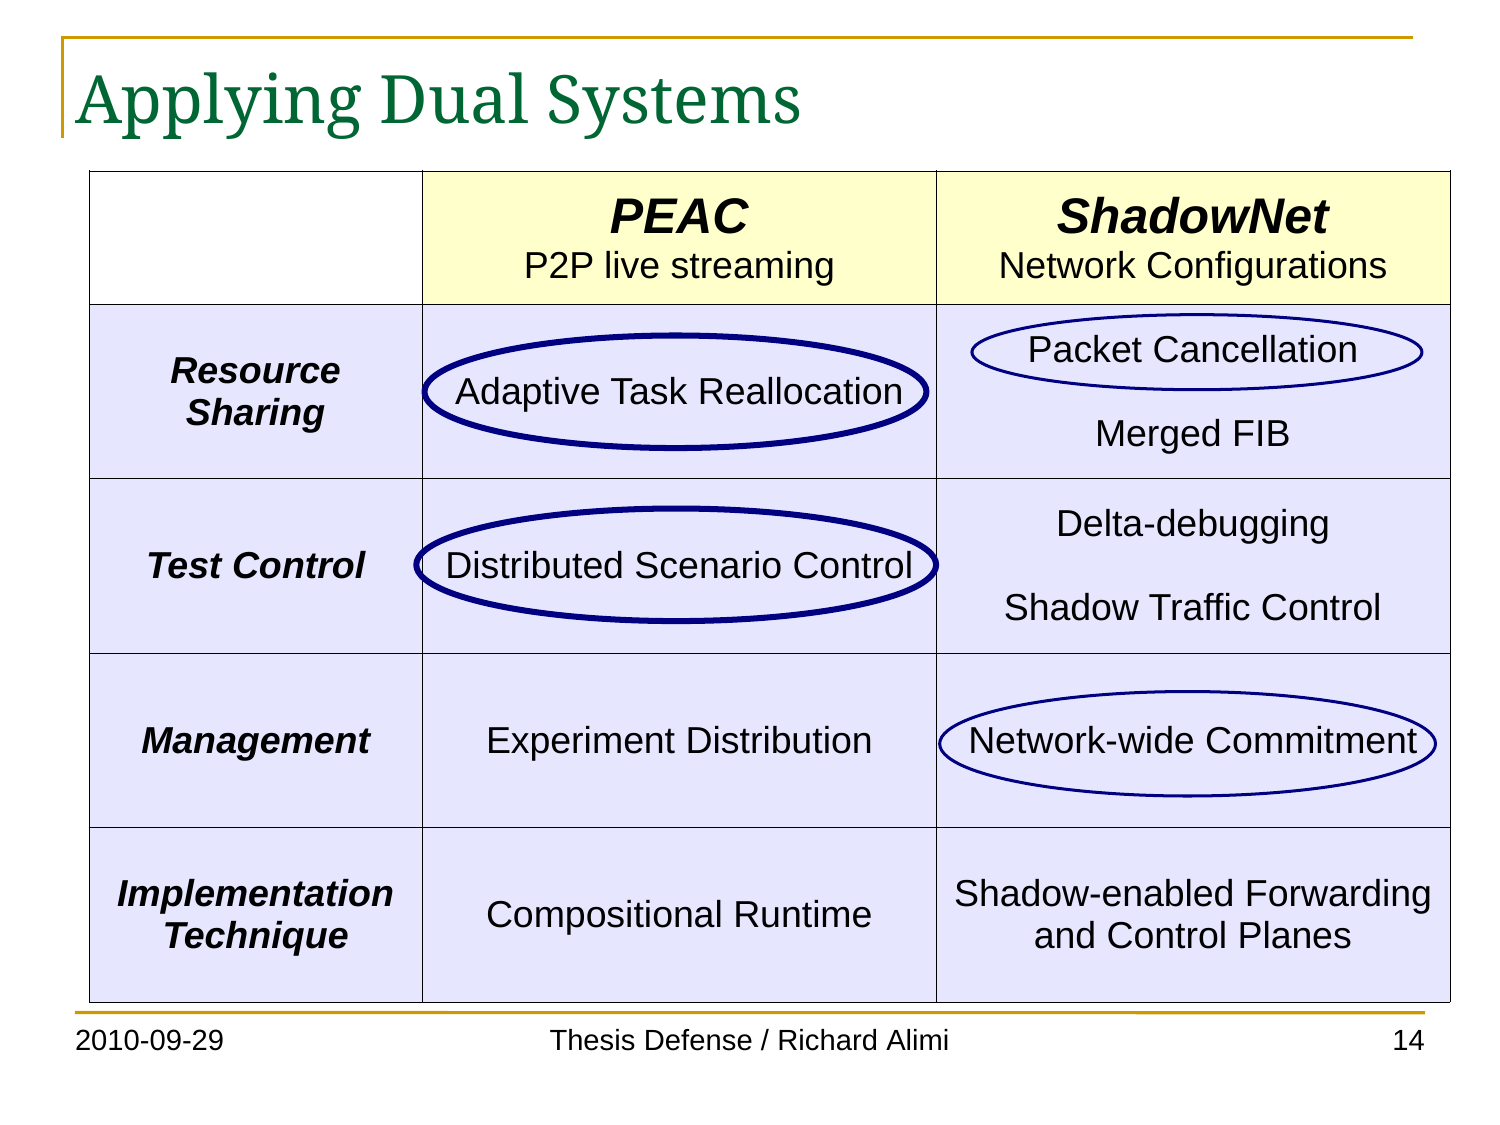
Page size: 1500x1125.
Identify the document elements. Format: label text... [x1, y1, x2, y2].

table_header PEAC P2P live streaming [423, 172, 936, 304]
title Applying Dual Systems [75, 45, 1425, 151]
table_cell Distributed Scenario Control [423, 479, 936, 553]
table_header ShadowNet Network Configurations [937, 172, 1450, 304]
table_cell Adaptive Task Reallocation [423, 305, 936, 478]
table_cell Distributed Scenario Control [423, 576, 936, 653]
table_cell Experiment Distribution [423, 654, 936, 827]
table_cell Delta-debugging Shadow Traffic Control [937, 479, 1450, 653]
table_cell Compositional Runtime [423, 828, 936, 1002]
table_cell Implementation Technique [90, 828, 422, 1002]
table_cell Adaptive Task Reallocation [428, 339, 923, 445]
table_cell Network-wide Commitment [937, 654, 1450, 827]
table_cell Resource Sharing [90, 305, 422, 478]
table_cell Packet Cancellation Merged FIB [937, 305, 1450, 478]
table_cell Management [90, 654, 422, 827]
table_cell Test Control [90, 479, 422, 653]
table_cell Shadow-enabled Forwarding and Control Planes [937, 828, 1450, 1002]
table_cell Distributed Scenario Control [423, 512, 932, 618]
table_header [90, 172, 422, 304]
